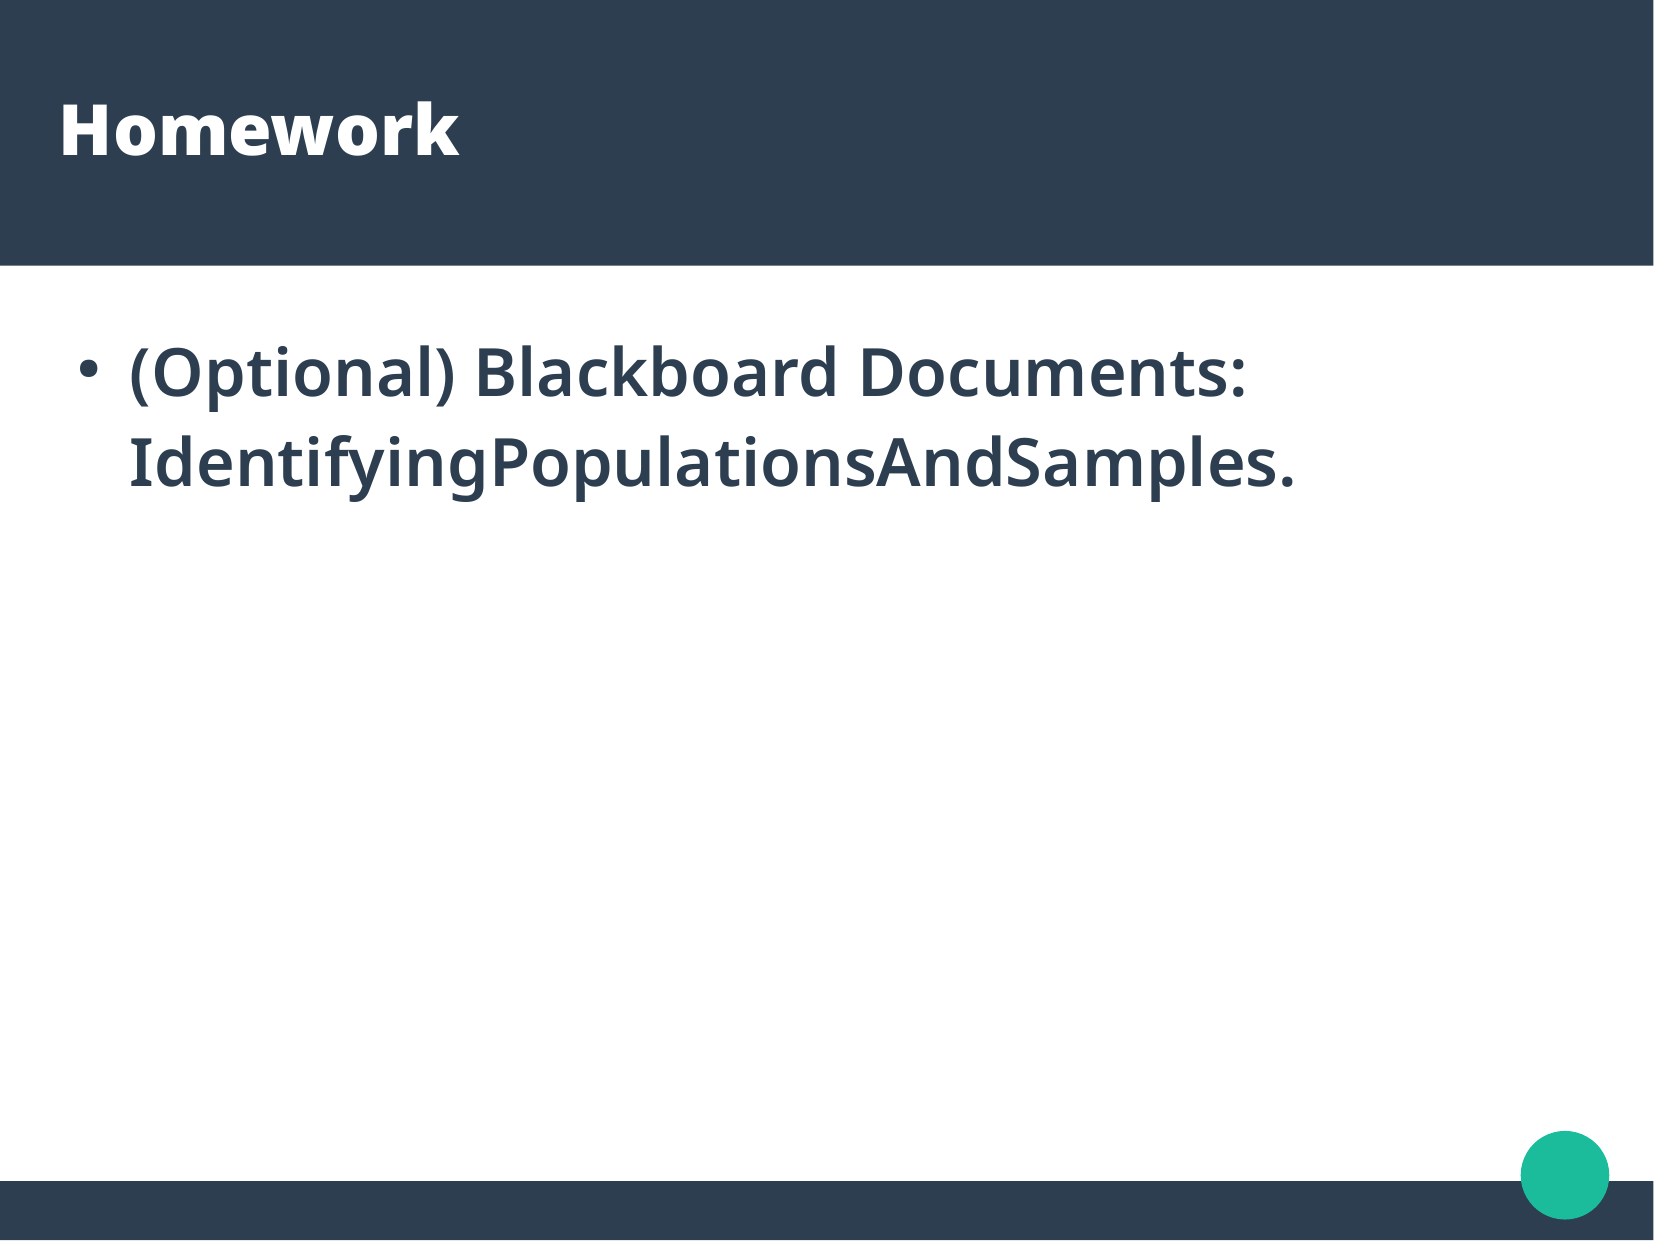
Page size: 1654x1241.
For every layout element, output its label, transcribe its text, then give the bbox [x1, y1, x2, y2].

list (Optional) Blackboard Documents: IdentifyingPopulationsAndSamples. [59, 324, 1595, 1152]
title Homework [59, 49, 1595, 207]
